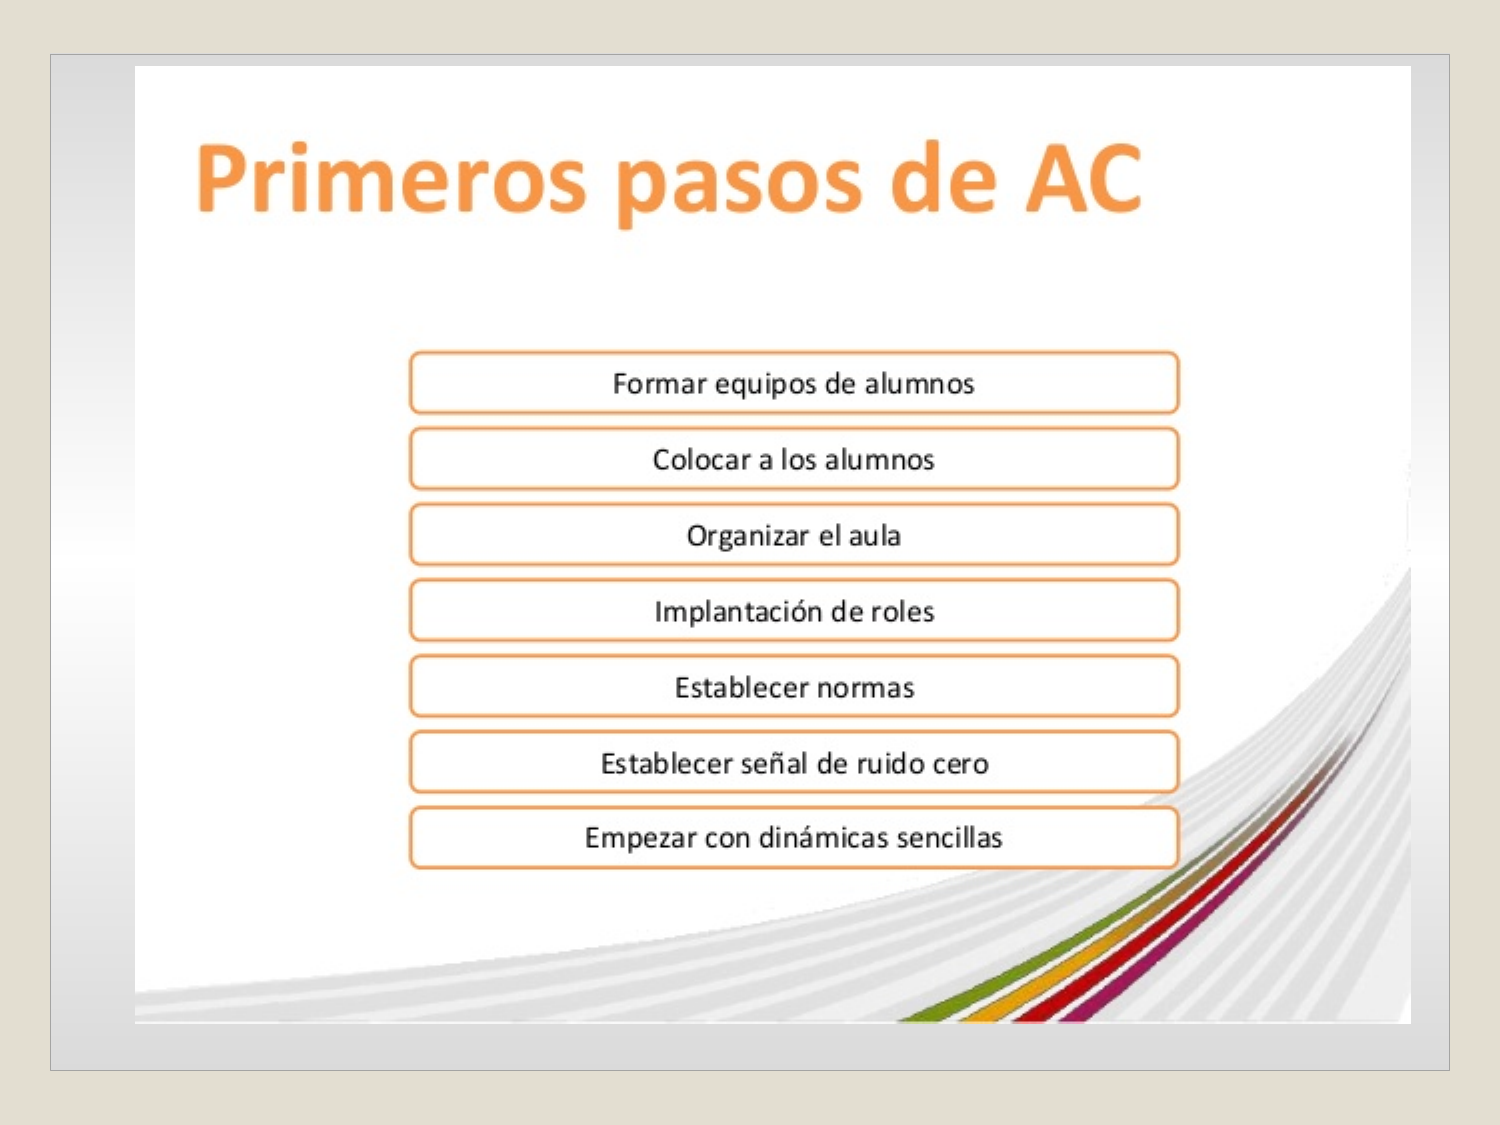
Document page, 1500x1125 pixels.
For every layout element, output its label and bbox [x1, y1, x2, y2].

picture [135, 66, 1411, 1024]
